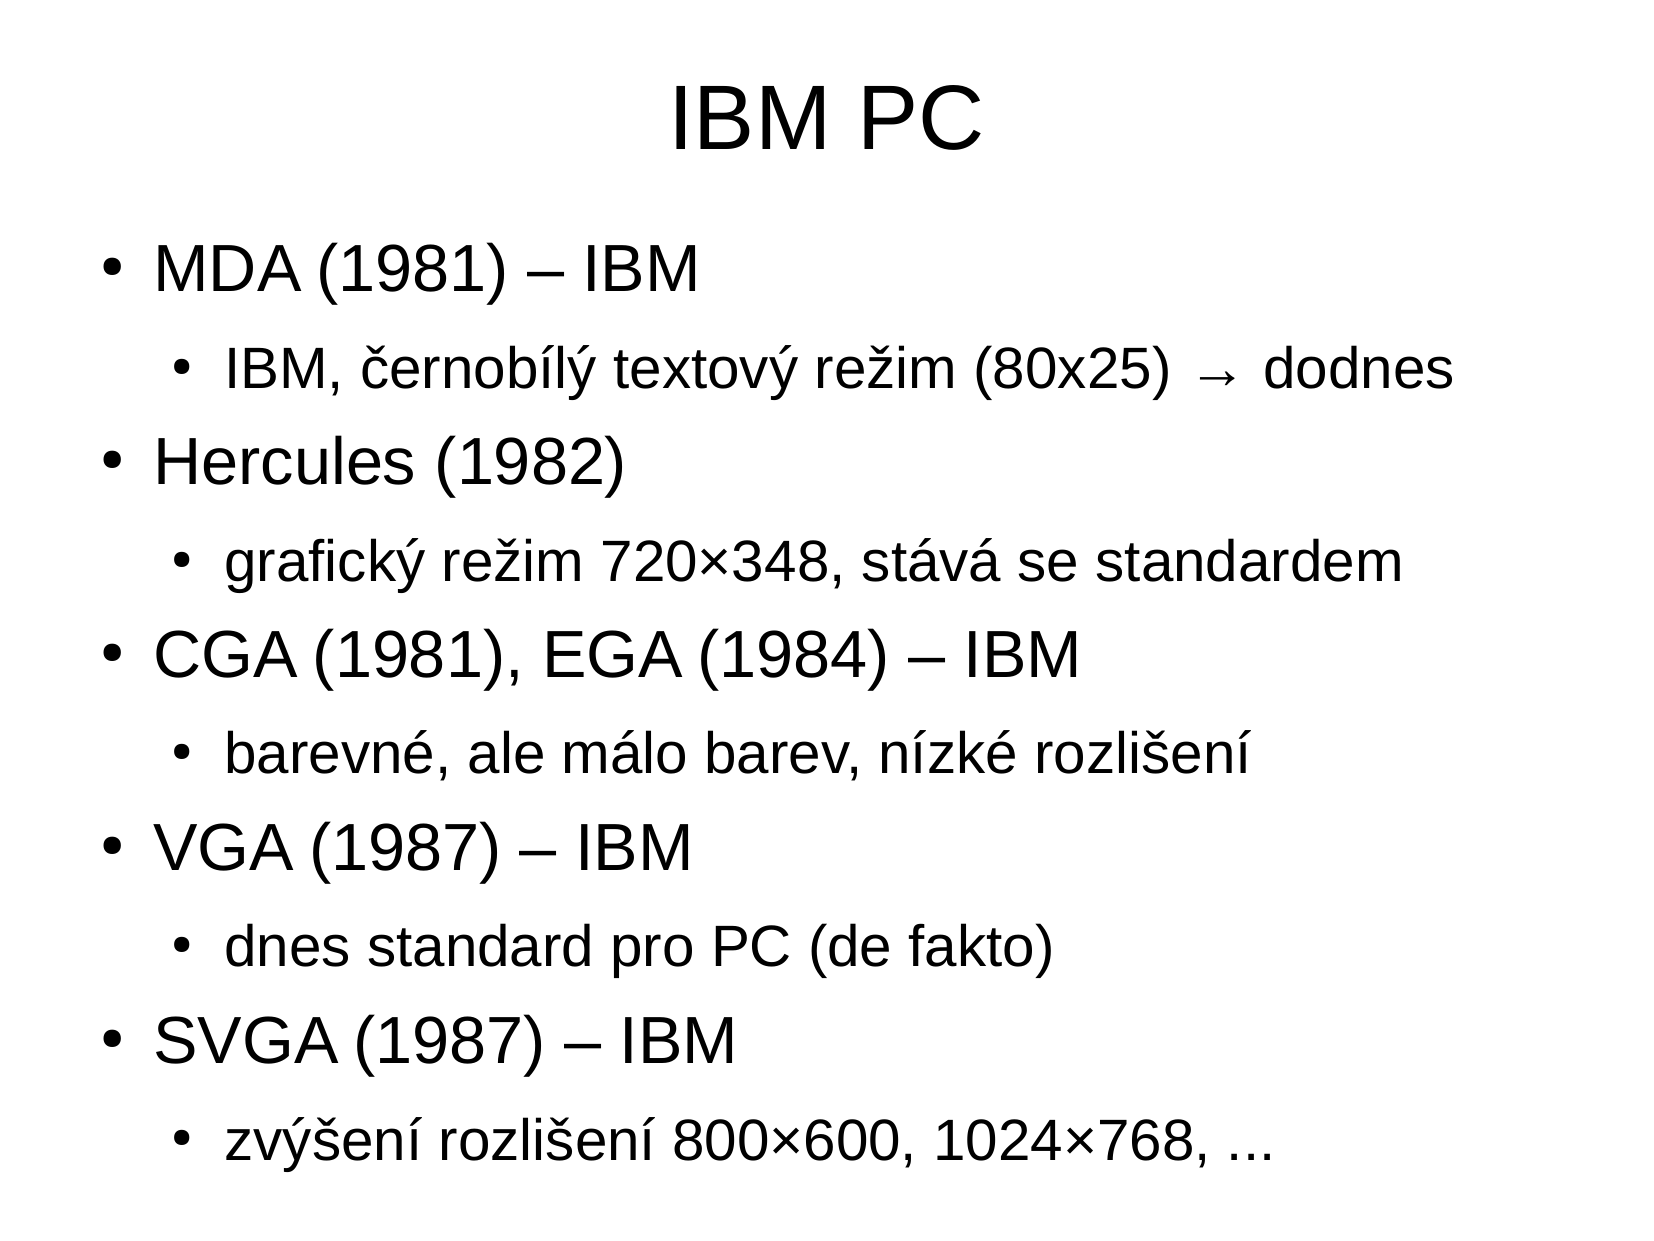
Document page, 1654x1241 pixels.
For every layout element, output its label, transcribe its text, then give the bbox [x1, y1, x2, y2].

title IBM PC [82, 21, 1571, 214]
list MDA (1981) – IBM IBM, černobílý textový režim (80x25) → dodnes Hercules (1982) grafický režim 720×348, stává se standardem CGA (1981), EGA (1984) – IBM barevné, ale málo barev, nízké rozlišení VGA (1987) – IBM dnes standard pro PC (de fakto) SVGA (1987) – IBM zvýšení rozlišení 800×600, 1024×768, ... [82, 231, 1571, 1172]
